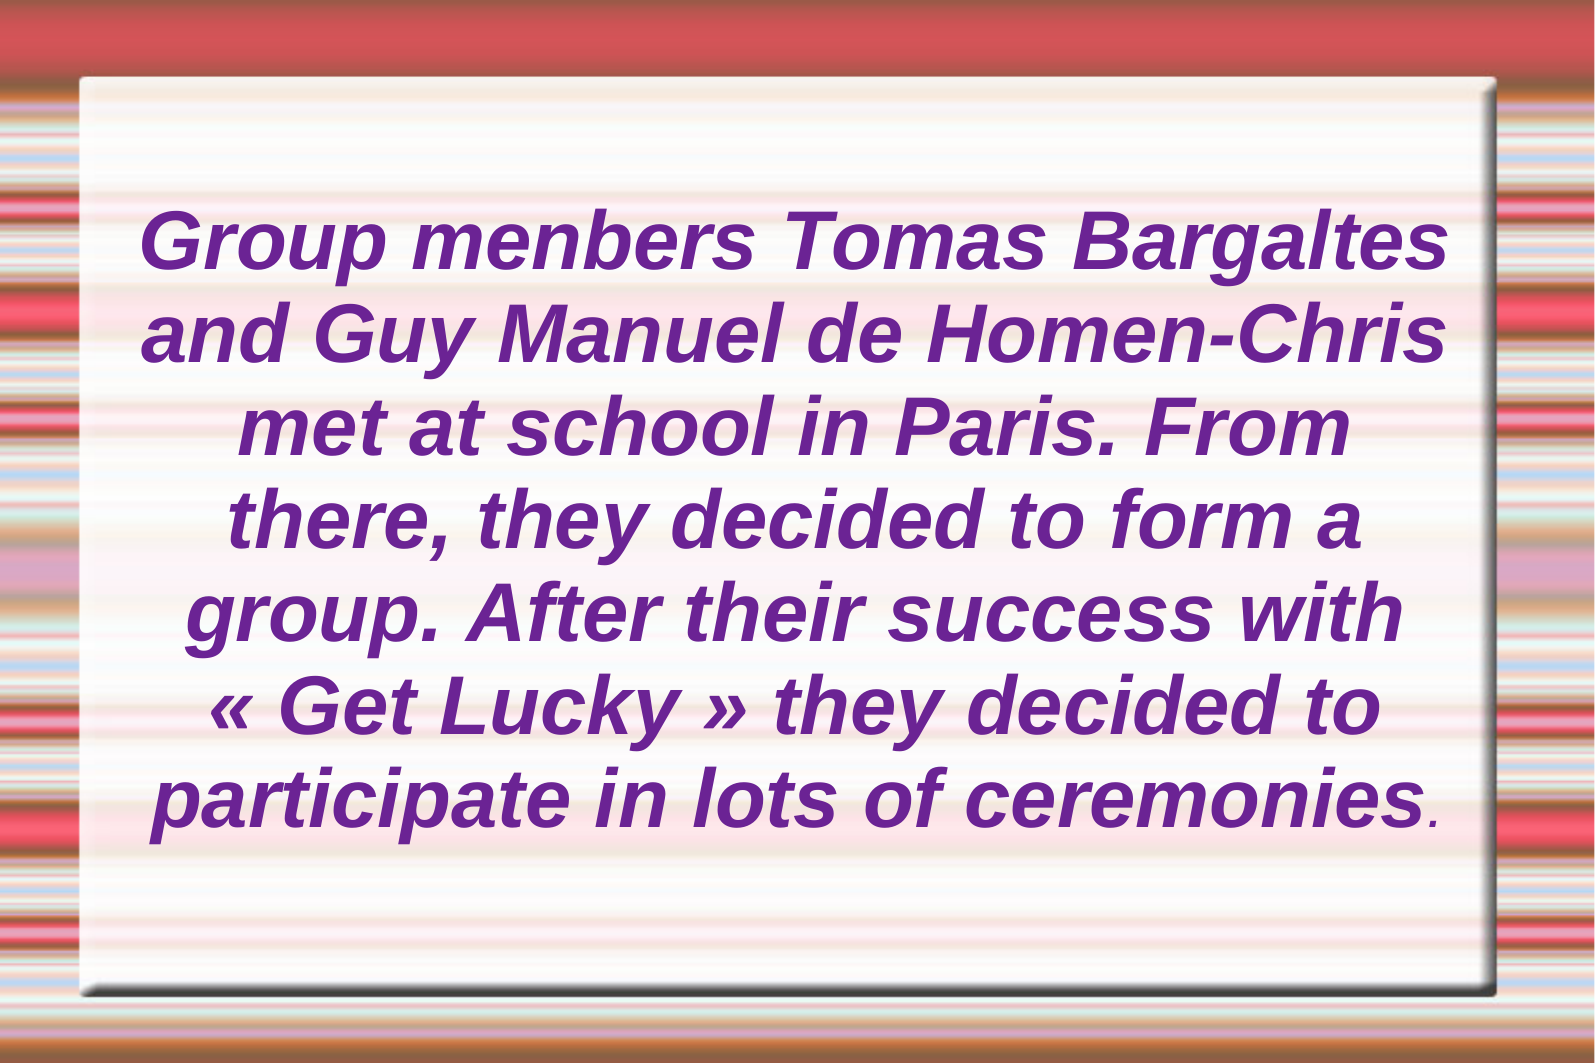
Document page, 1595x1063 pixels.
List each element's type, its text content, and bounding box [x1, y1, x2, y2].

subtitle [172, 312, 1514, 983]
picture [0, 0, 1595, 1063]
title Group menbers Tomas Bargaltes and Guy Manuel de Homen-Chris met at school in Paris. From there, they decided to form a group. After their success with « Get Lucky » they decided to participate in lots of ceremonies. [114, 94, 1477, 945]
